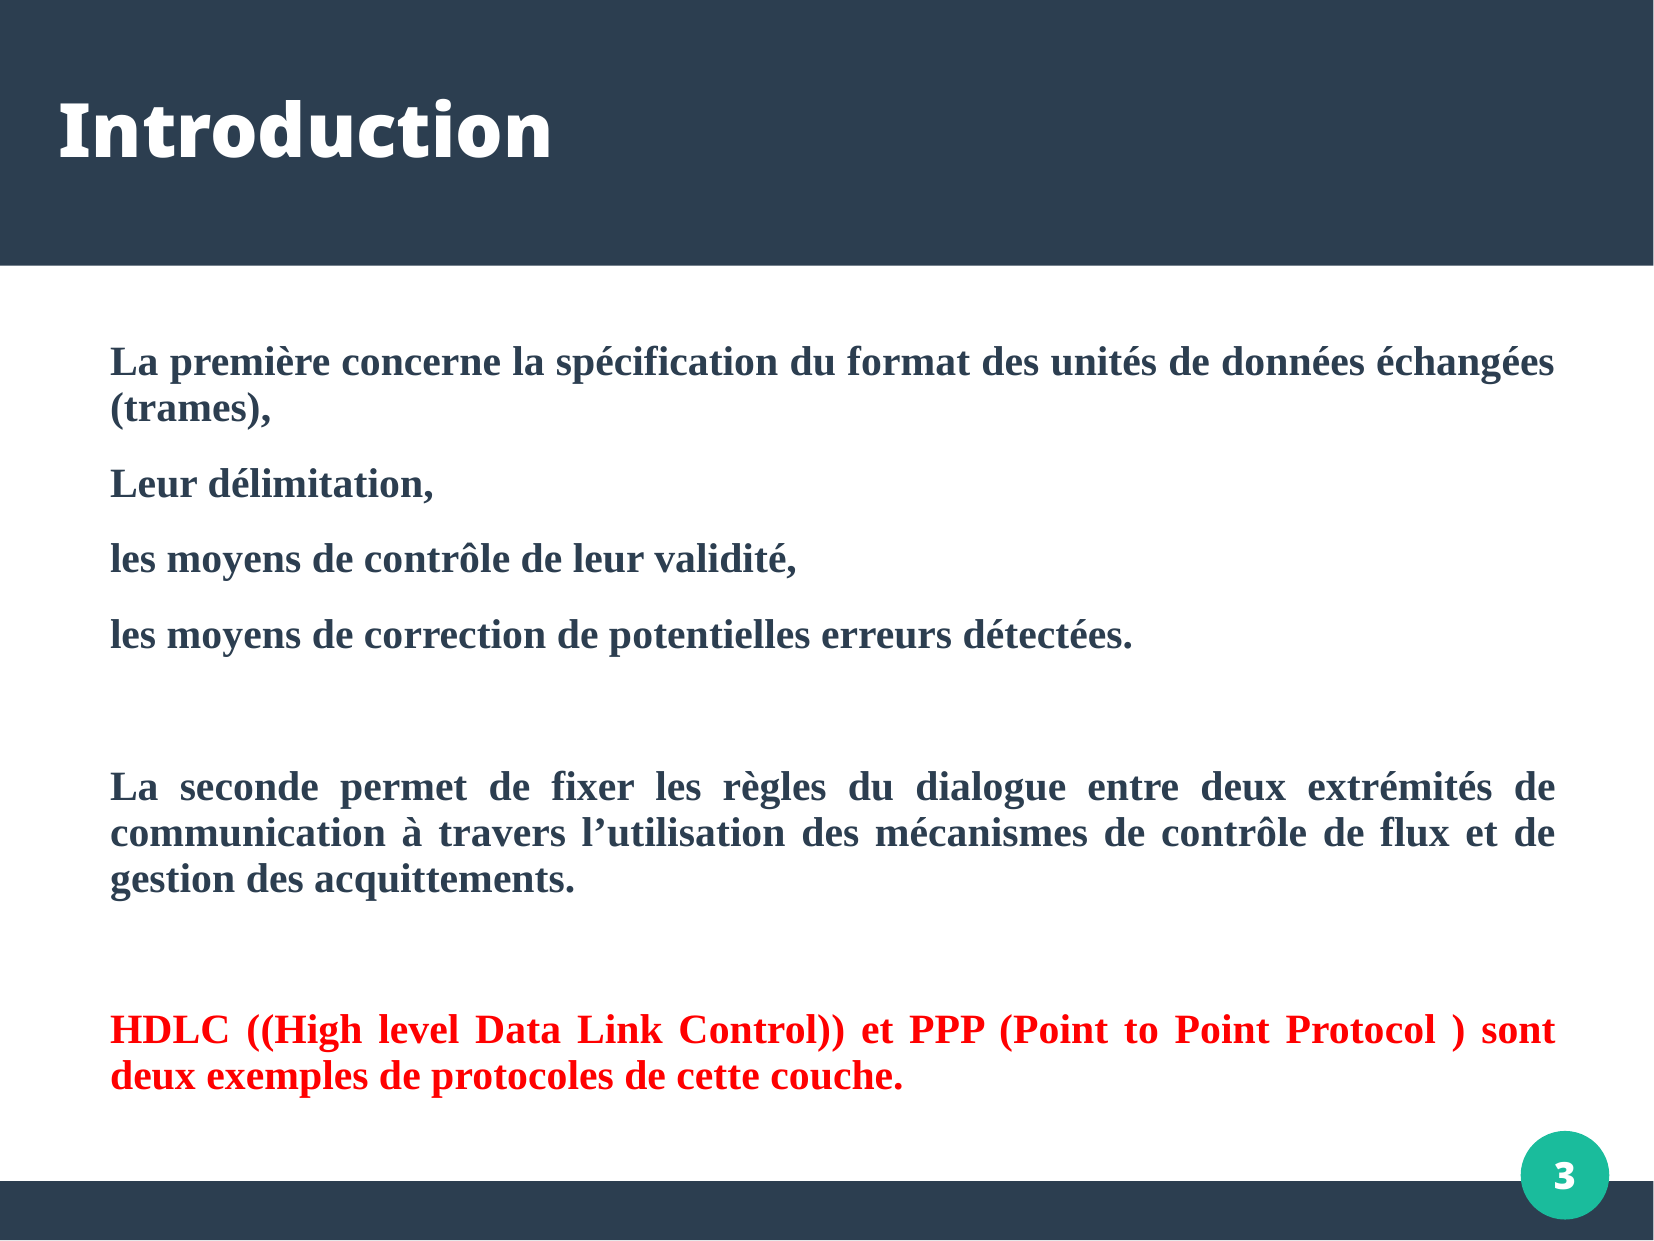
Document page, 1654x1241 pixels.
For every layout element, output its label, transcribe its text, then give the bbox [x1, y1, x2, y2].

title Introduction [59, 49, 1595, 207]
text_box La première concerne la spécification du format des unités de données échangées (trames), Leur délimitation, les moyens de contrôle de leur validité, les moyens de correction de potentielles erreurs détectées. [95, 330, 1571, 755]
text_box La seconde permet de fixer les règles du dialogue entre deux extrémités de communication à travers l’utilisation des mécanismes de contrôle de flux et de gestion des acquittements. HDLC ((High level Data Link Control)) et PPP (Point to Point Protocol ) sont deux exemples de protocoles de cette couche. [95, 755, 1572, 1107]
